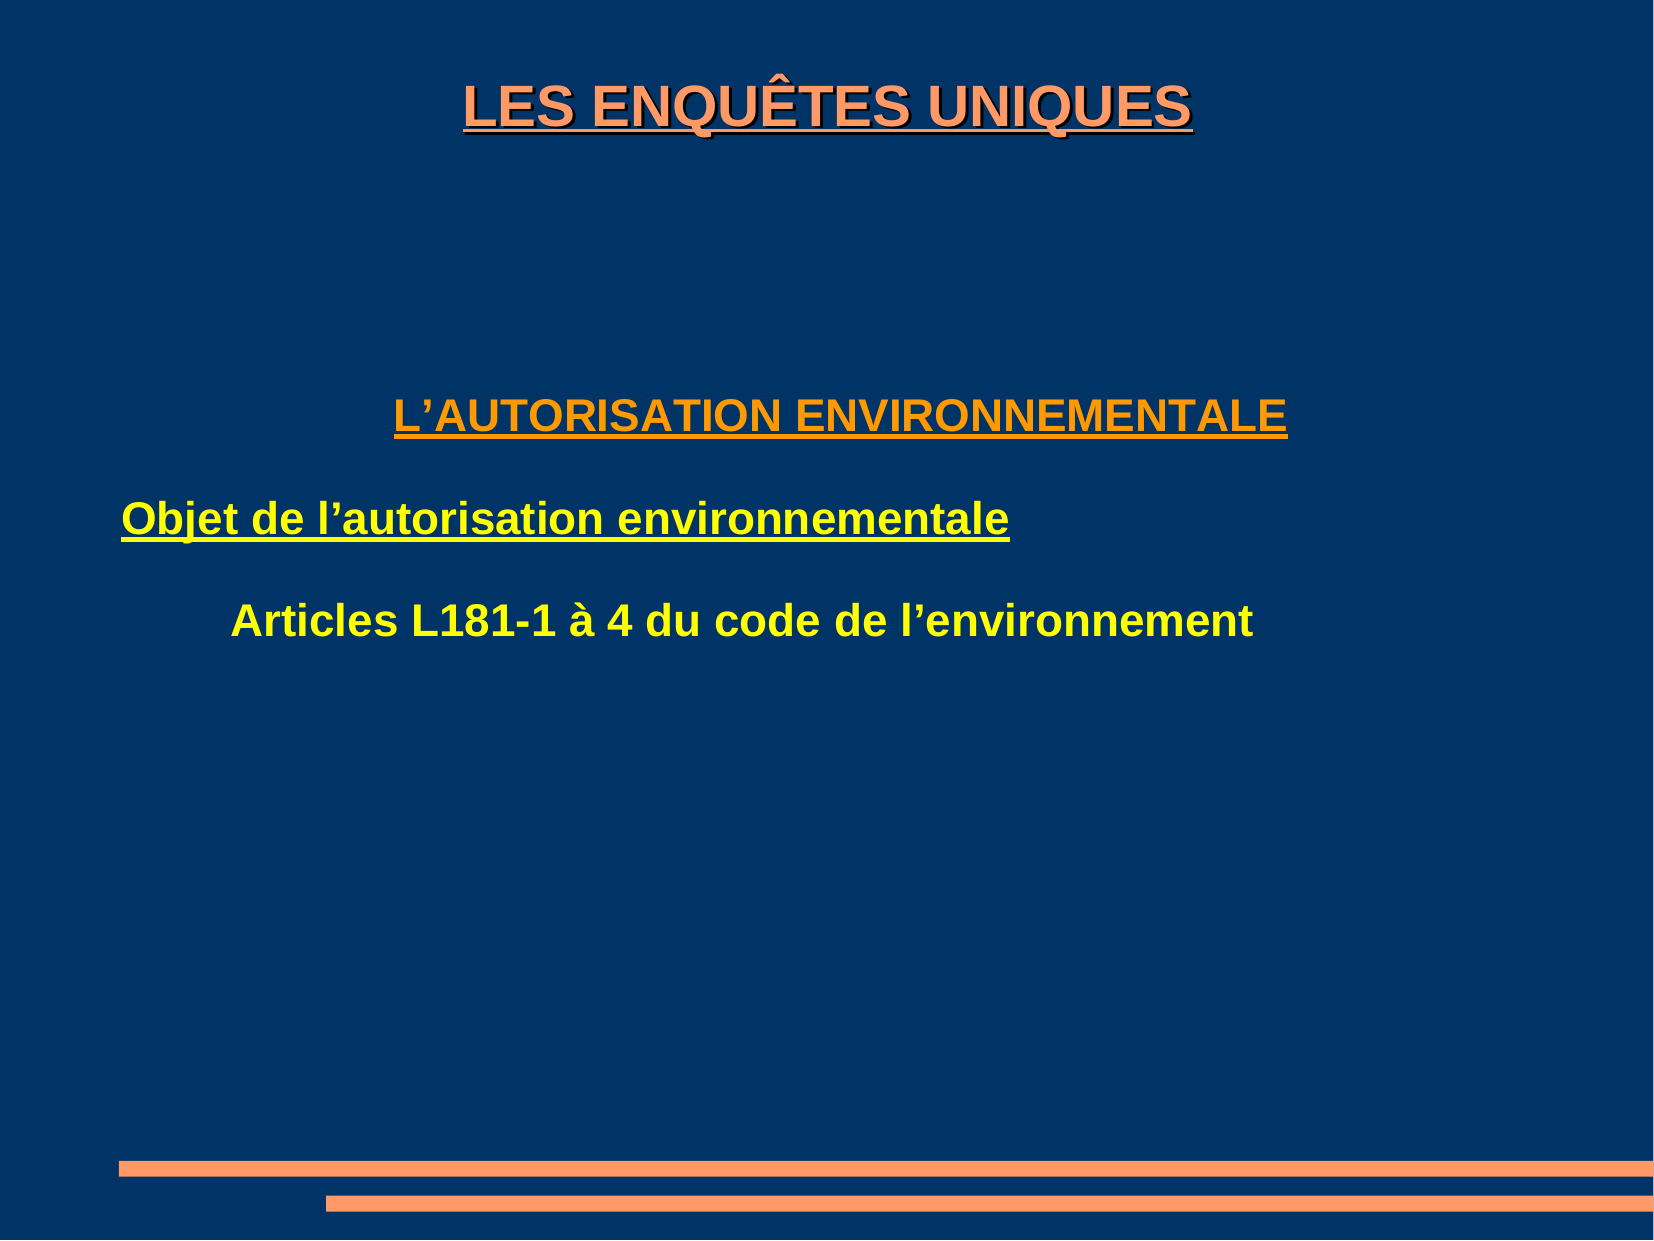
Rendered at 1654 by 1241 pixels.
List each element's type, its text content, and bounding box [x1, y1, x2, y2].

subtitle L’AUTORISATION ENVIRONNEMENTALE Objet de l’autorisation environnementale Articles L181-1 à 4 du code de l’environnement [121, 201, 1561, 1143]
title LES ENQUÊTES UNIQUES [121, 46, 1534, 166]
